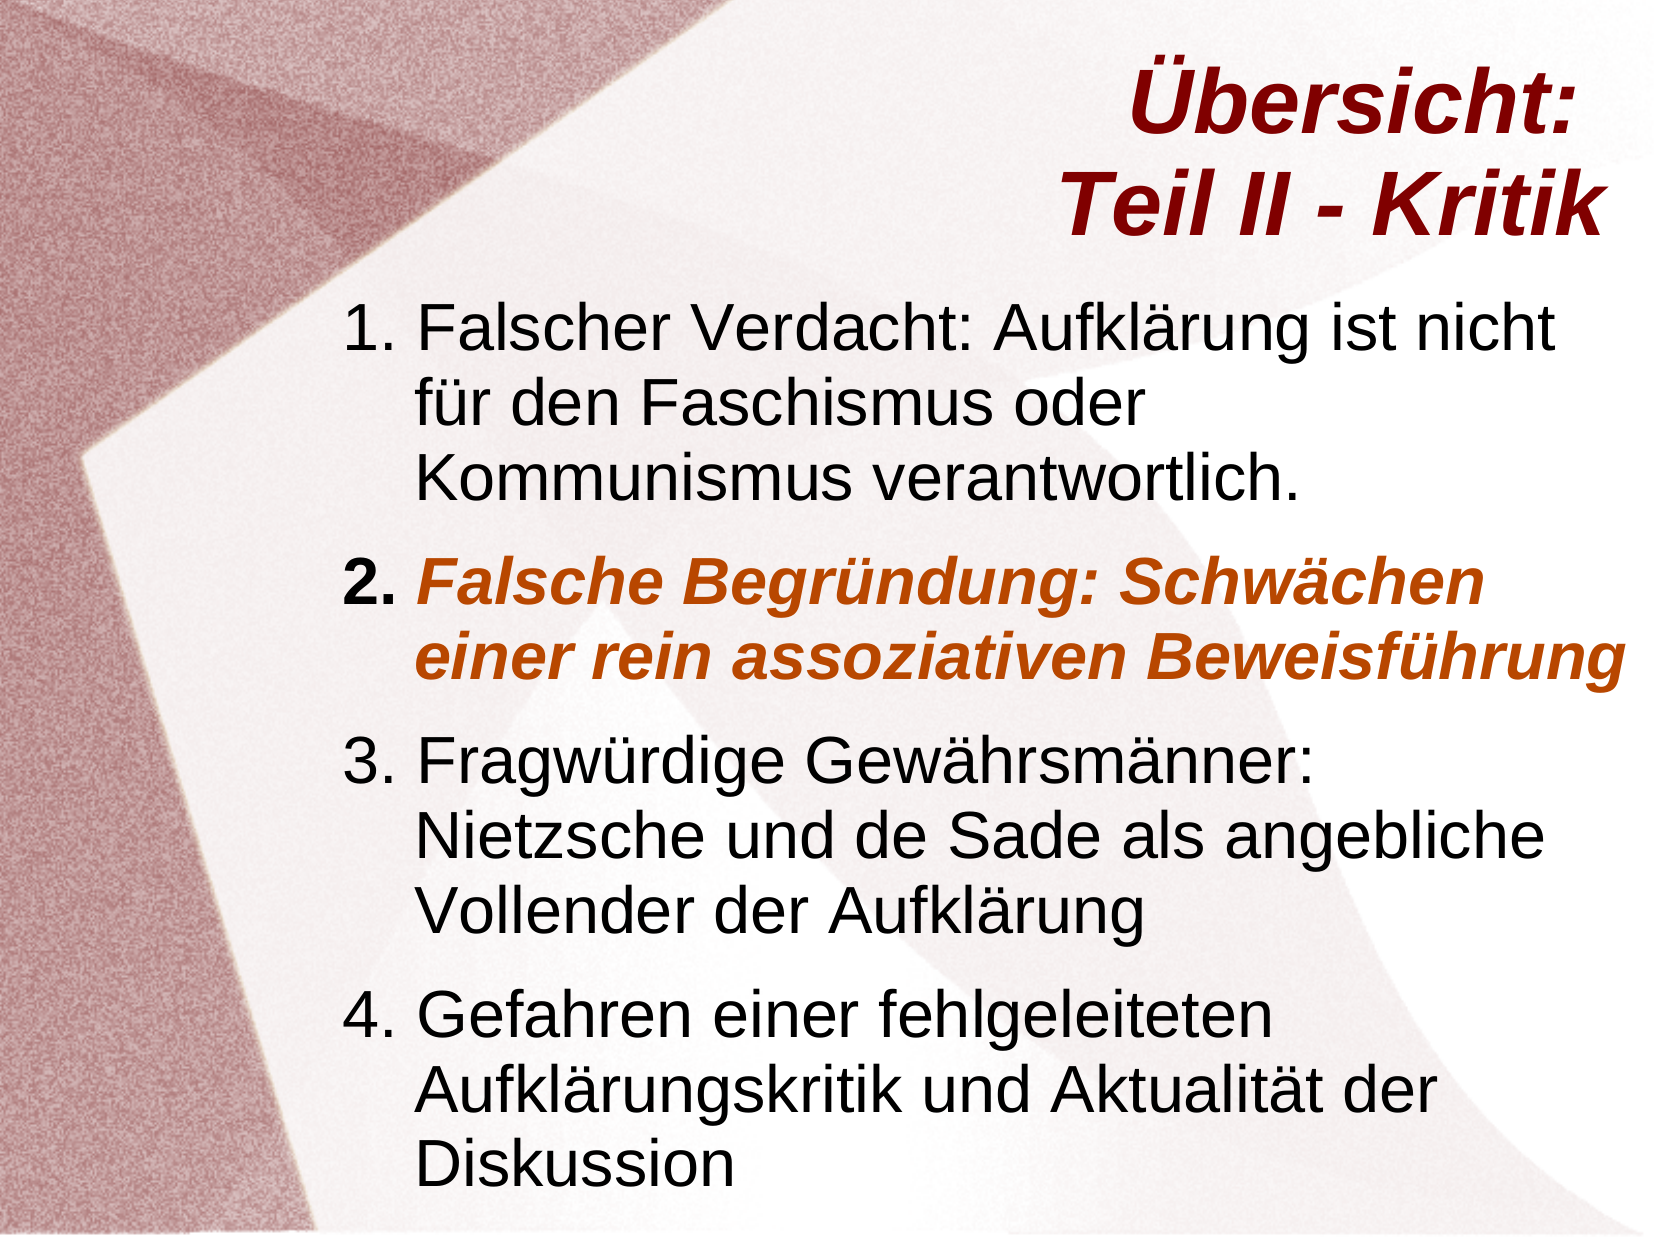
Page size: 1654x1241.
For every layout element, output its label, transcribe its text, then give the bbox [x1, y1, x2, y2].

picture [0, 0, 1654, 1241]
title Übersicht: Teil II - Kritik [596, 50, 1607, 256]
list Falscher Verdacht: Aufklärung ist nicht für den Faschismus oder Kommunismus verantwortlich. Falsche Begründung: Schwächen einer rein assoziativen Beweisführung Fragwürdige Gewährsmänner: Nietzsche und de Sade als angebliche Vollender der Aufklärung Gefahren einer fehlgeleiteten Aufklärungskritik und Aktualität der Diskussion [324, 290, 1654, 1202]
